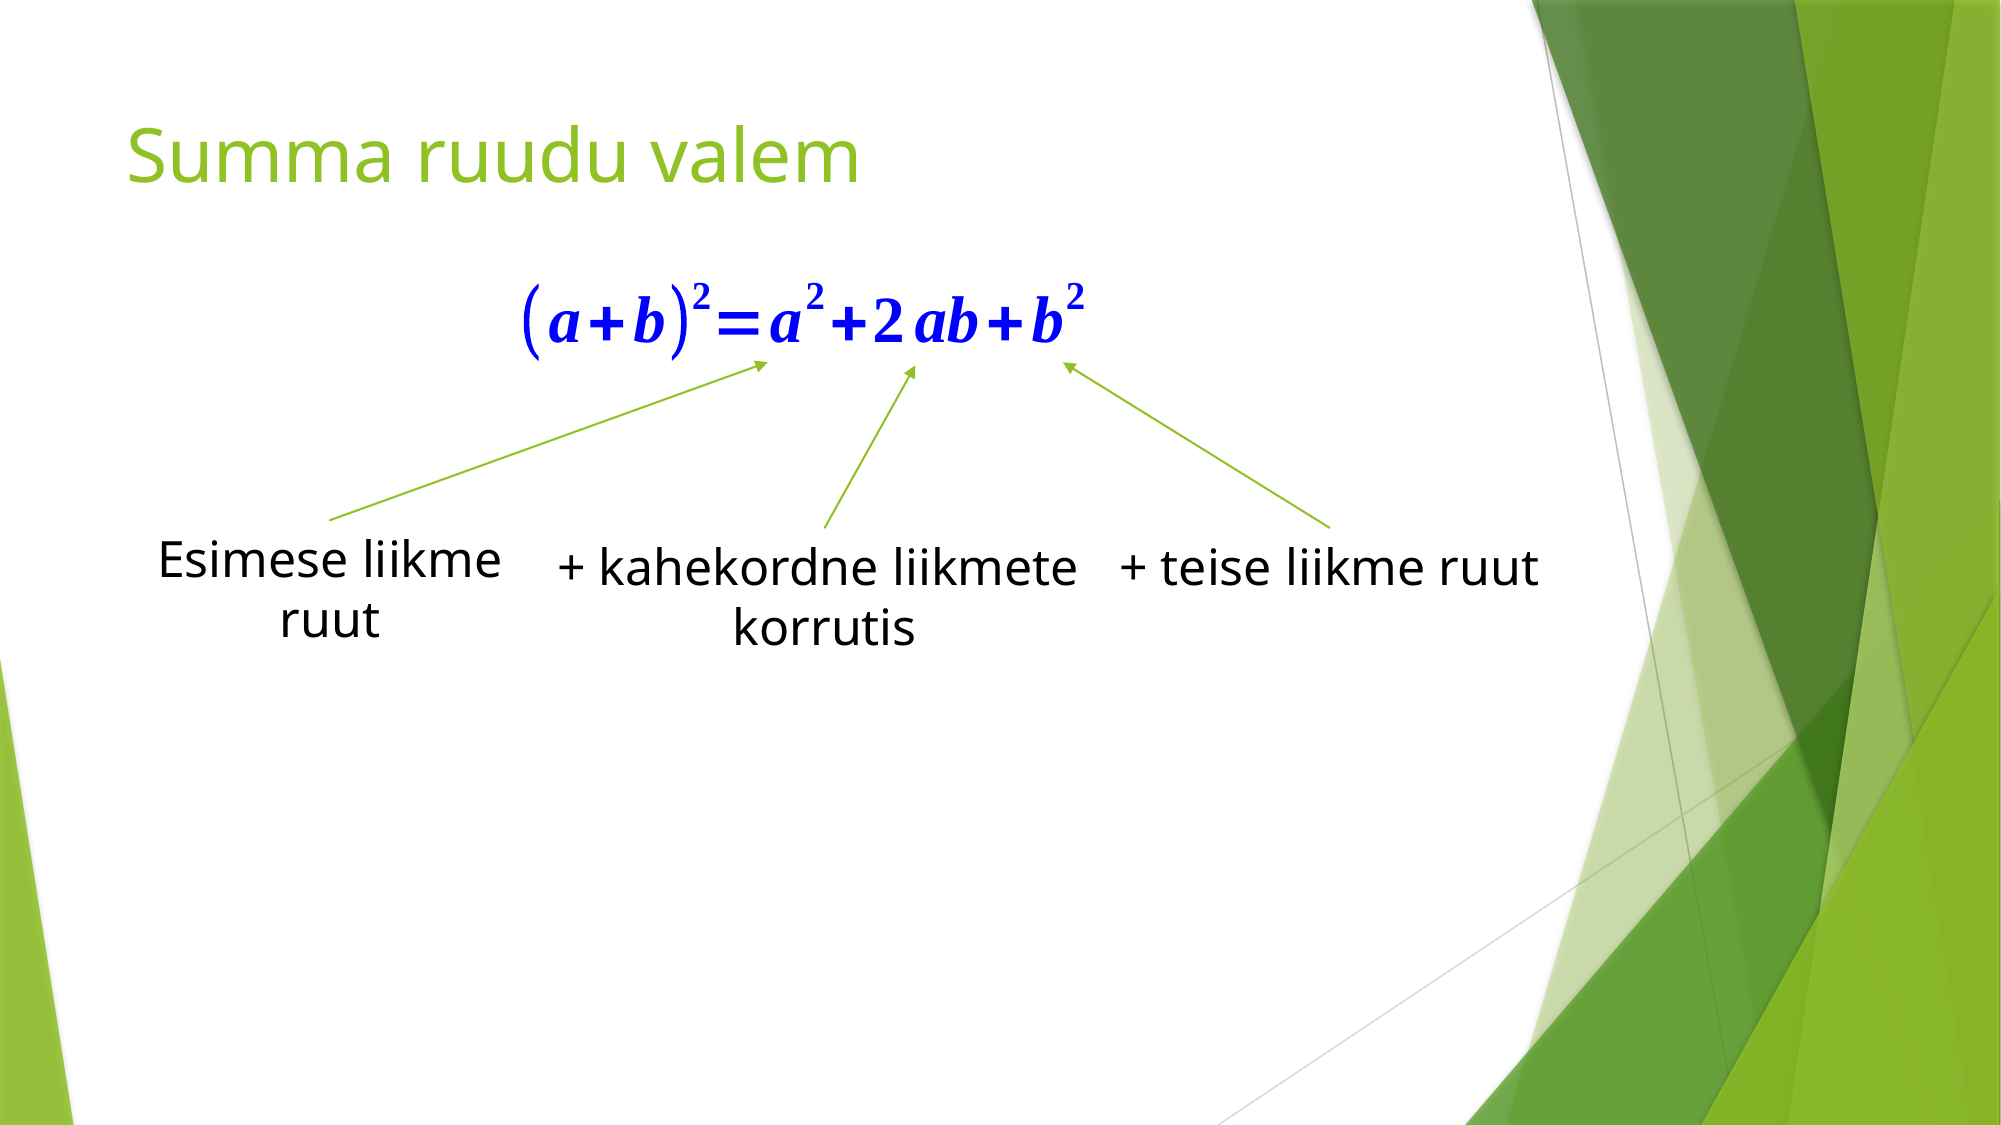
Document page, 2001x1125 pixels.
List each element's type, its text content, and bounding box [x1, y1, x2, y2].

chart [504, 275, 1102, 363]
text_box + kahekordne liikmete korrutis [542, 527, 1108, 663]
title Summa ruudu valem [111, 99, 1522, 317]
text_box + teise liikme ruut [1104, 527, 1555, 603]
list Esimese liikme ruut [111, 520, 549, 603]
